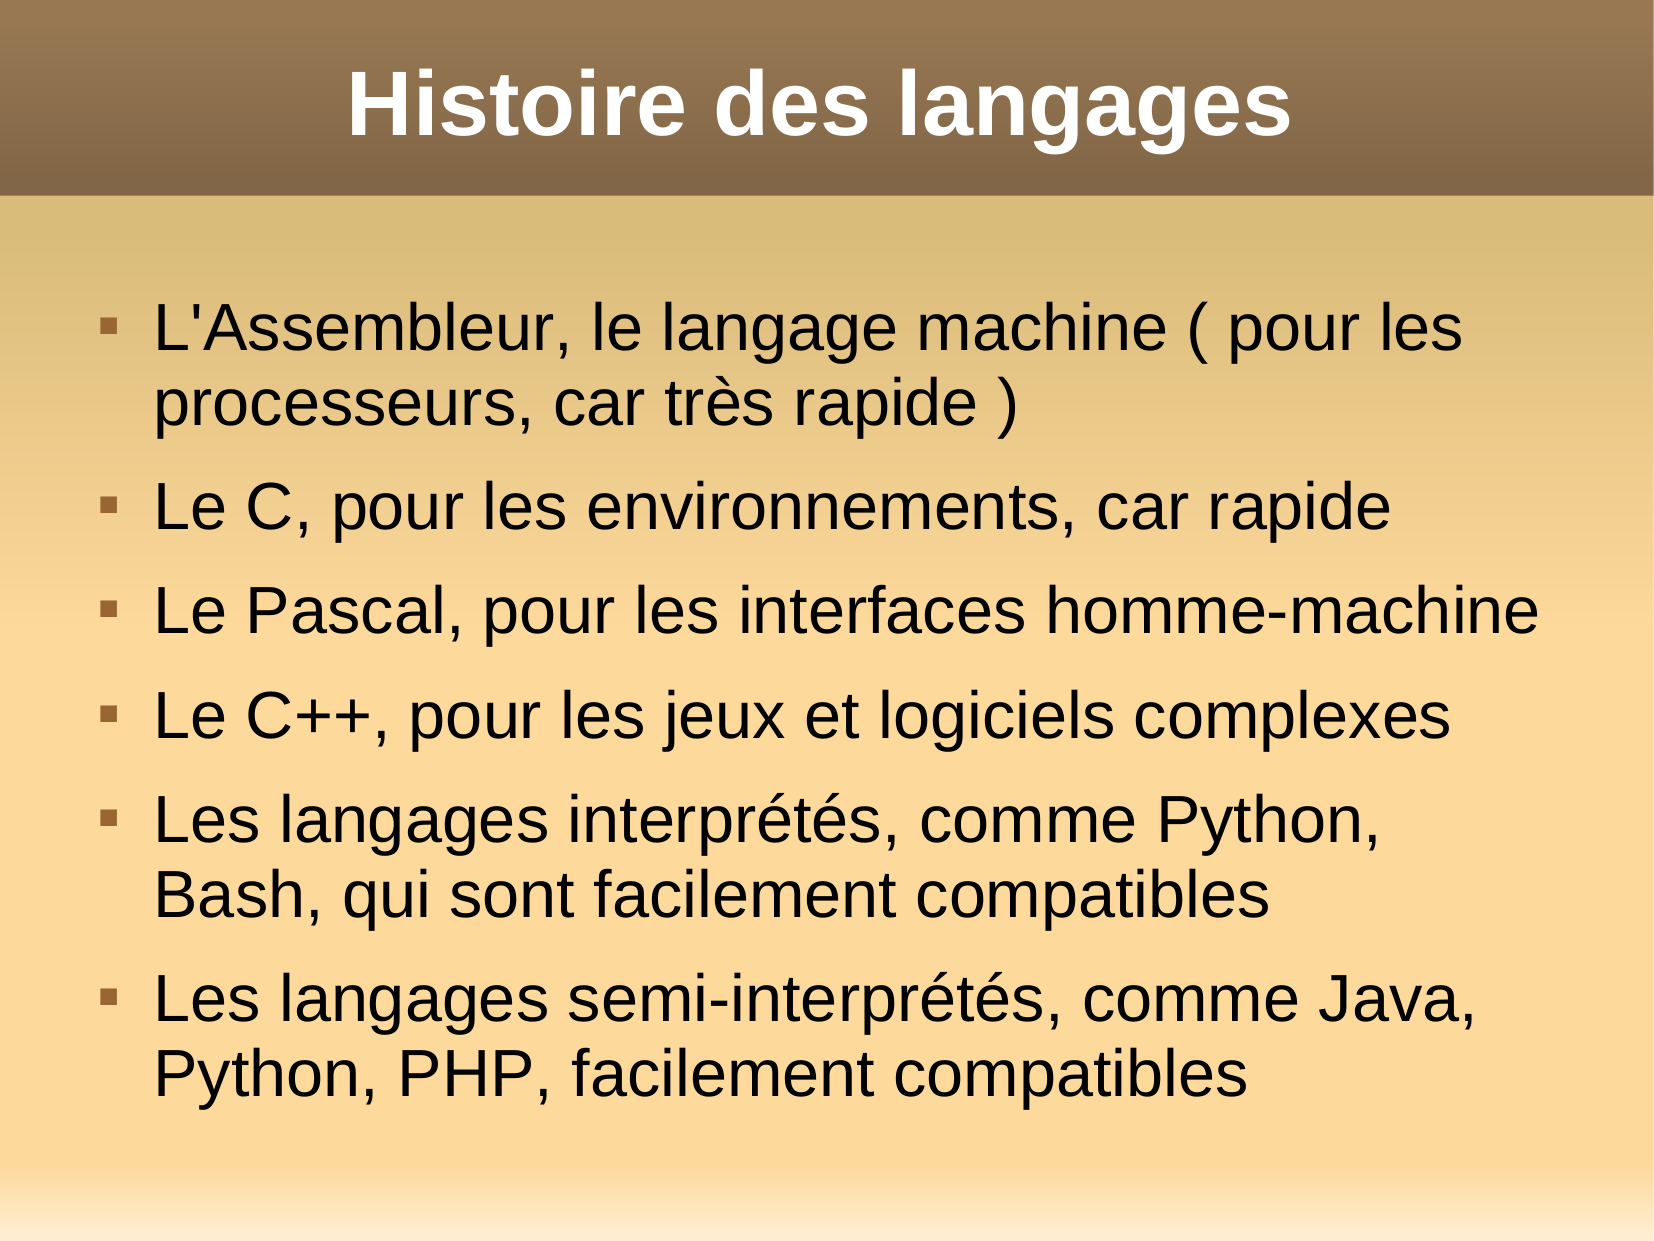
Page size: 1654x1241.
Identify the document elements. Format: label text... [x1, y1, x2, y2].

title Histoire des langages [76, 0, 1565, 208]
picture [0, 0, 1654, 1241]
list L'Assembleur, le langage machine ( pour les processeurs, car très rapide ) Le C, pour les environnements, car rapide Le Pascal, pour les interfaces homme-machine Le C++, pour les jeux et logiciels complexes Les langages interprétés, comme Python, Bash, qui sont facilement compatibles Les langages semi-interprétés, comme Java, Python, PHP, facilement compatibles [82, 290, 1571, 1111]
